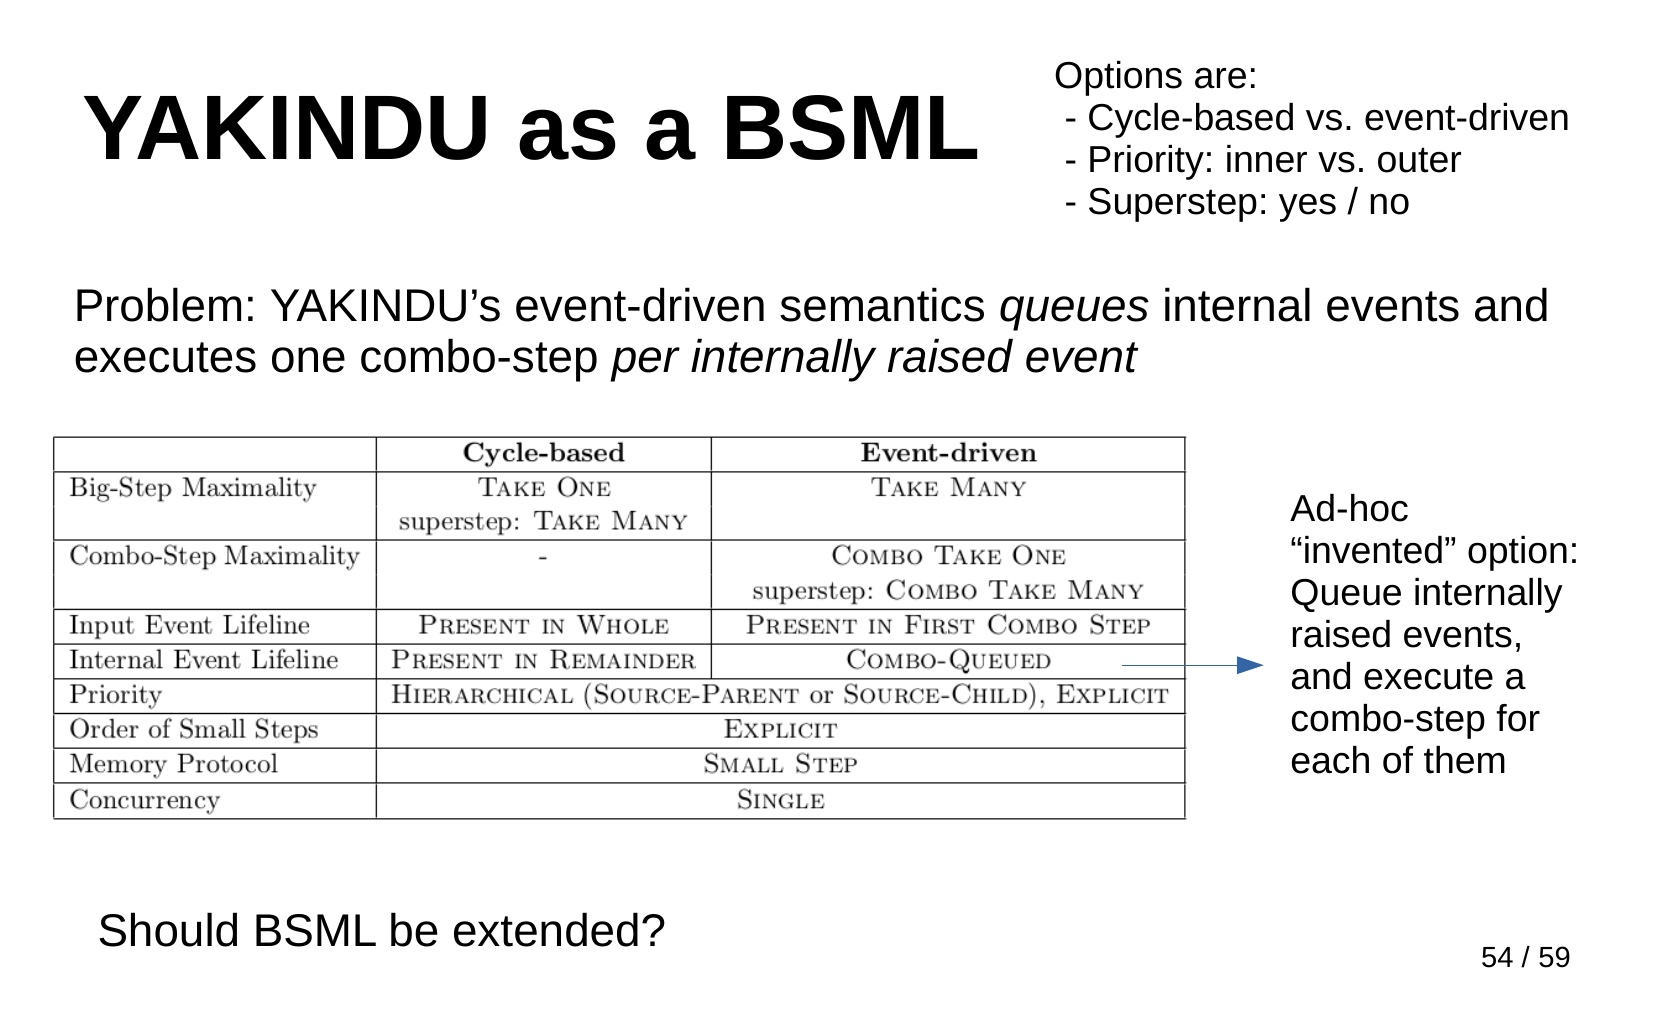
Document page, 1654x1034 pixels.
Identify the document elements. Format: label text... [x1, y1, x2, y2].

picture [47, 428, 1193, 827]
text_box Options are: - Cycle-based vs. event-driven - Priority: inner vs. outer - Superstep: yes / no [1039, 47, 1619, 260]
text_box Should BSML be extended? [82, 897, 1312, 964]
title YAKINDU as a BSML [82, 41, 1571, 214]
text_box Ad-hoc “invented” option: Queue internally raised events, and execute a combo-step for each of them [1275, 480, 1595, 804]
text_box Problem: YAKINDU’s event-driven semantics queues internal events and executes one combo-step per internally raised event [59, 272, 1595, 402]
